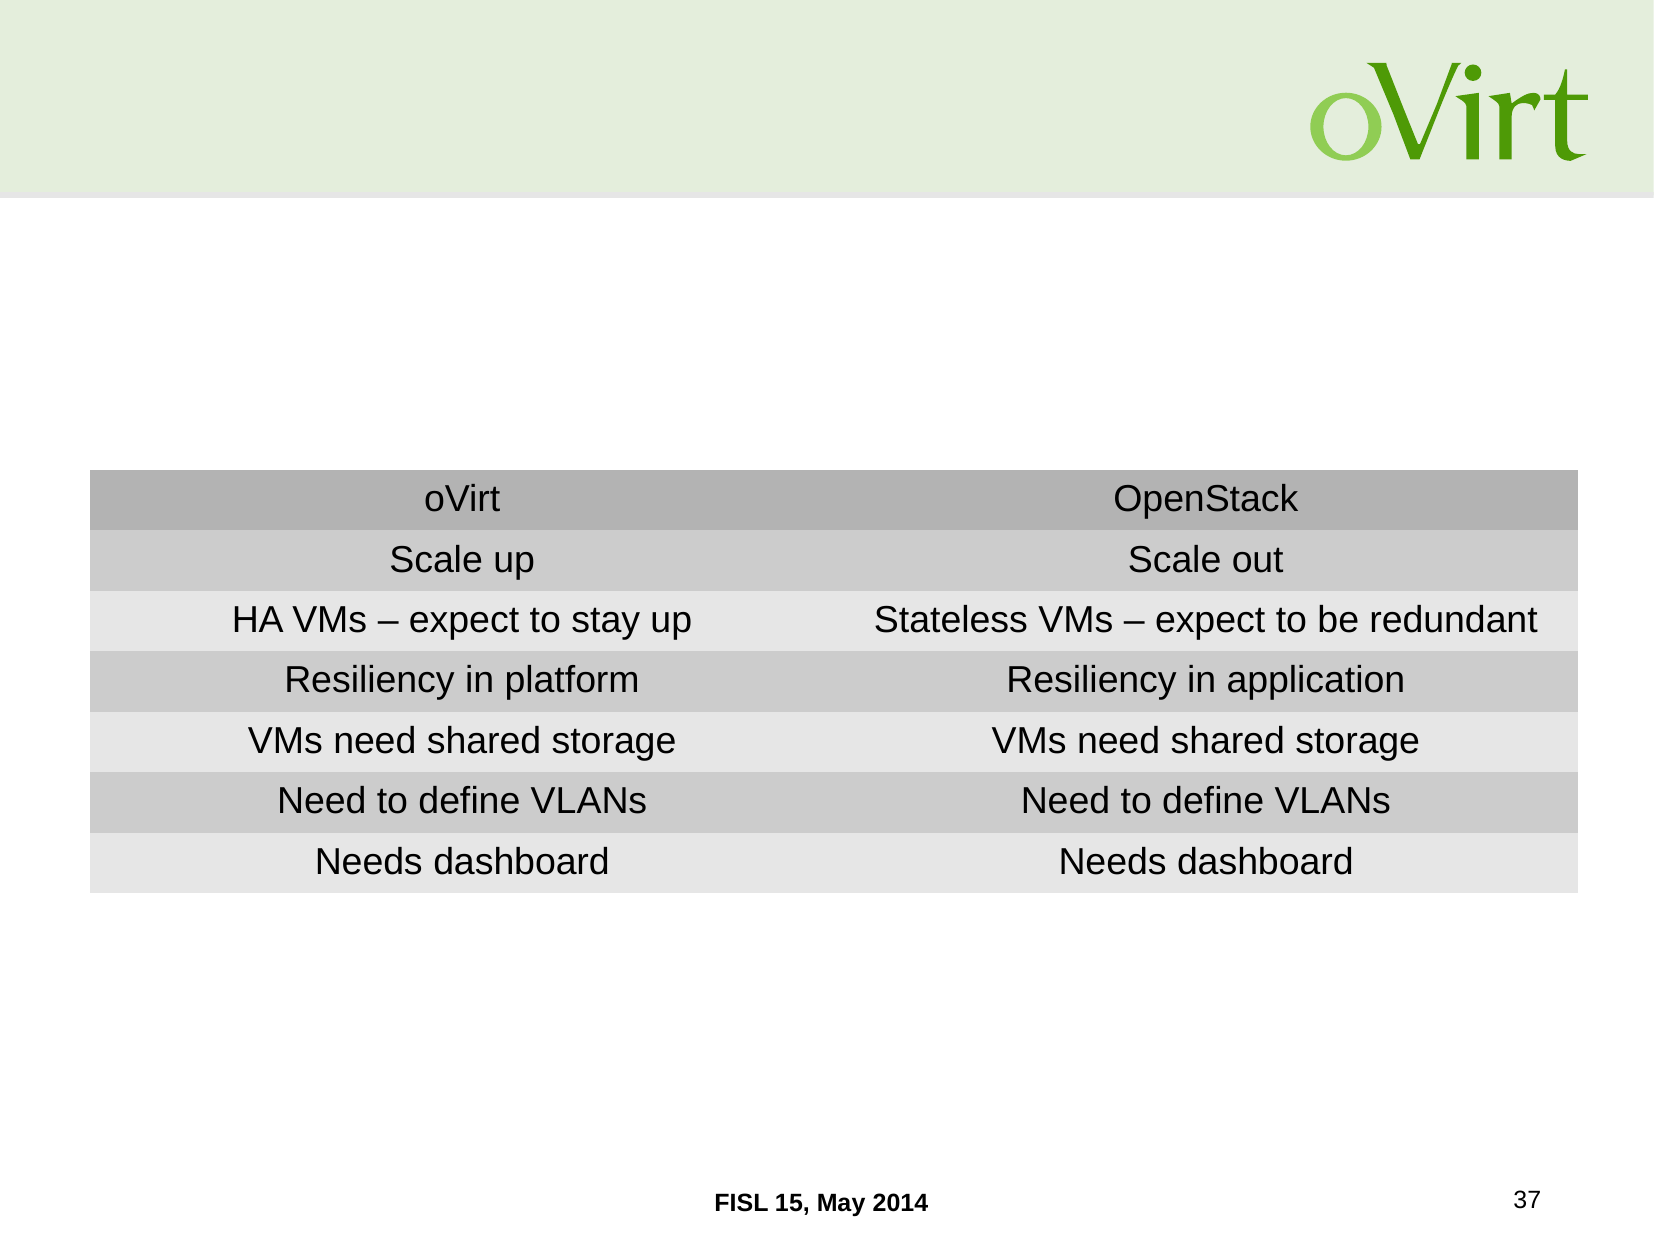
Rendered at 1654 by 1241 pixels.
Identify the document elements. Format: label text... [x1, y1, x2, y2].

table_cell Needs dashboard [90, 833, 834, 893]
table_cell VMs need shared storage [834, 712, 1578, 772]
table_cell Needs dashboard [834, 833, 1578, 893]
table_cell Scale out [834, 530, 1578, 591]
table_cell Resiliency in application [834, 651, 1578, 712]
table_cell Need to define VLANs [90, 772, 834, 833]
table_cell Scale up [90, 530, 834, 591]
table_cell HA VMs – expect to stay up [90, 591, 834, 651]
table_header OpenStack [834, 470, 1578, 530]
table_cell Need to define VLANs [834, 772, 1578, 833]
table_header oVirt [90, 470, 834, 530]
table_cell Resiliency in platform [90, 651, 834, 712]
table_cell Stateless VMs – expect to be redundant [834, 591, 1578, 651]
table_cell VMs need shared storage [90, 712, 834, 772]
